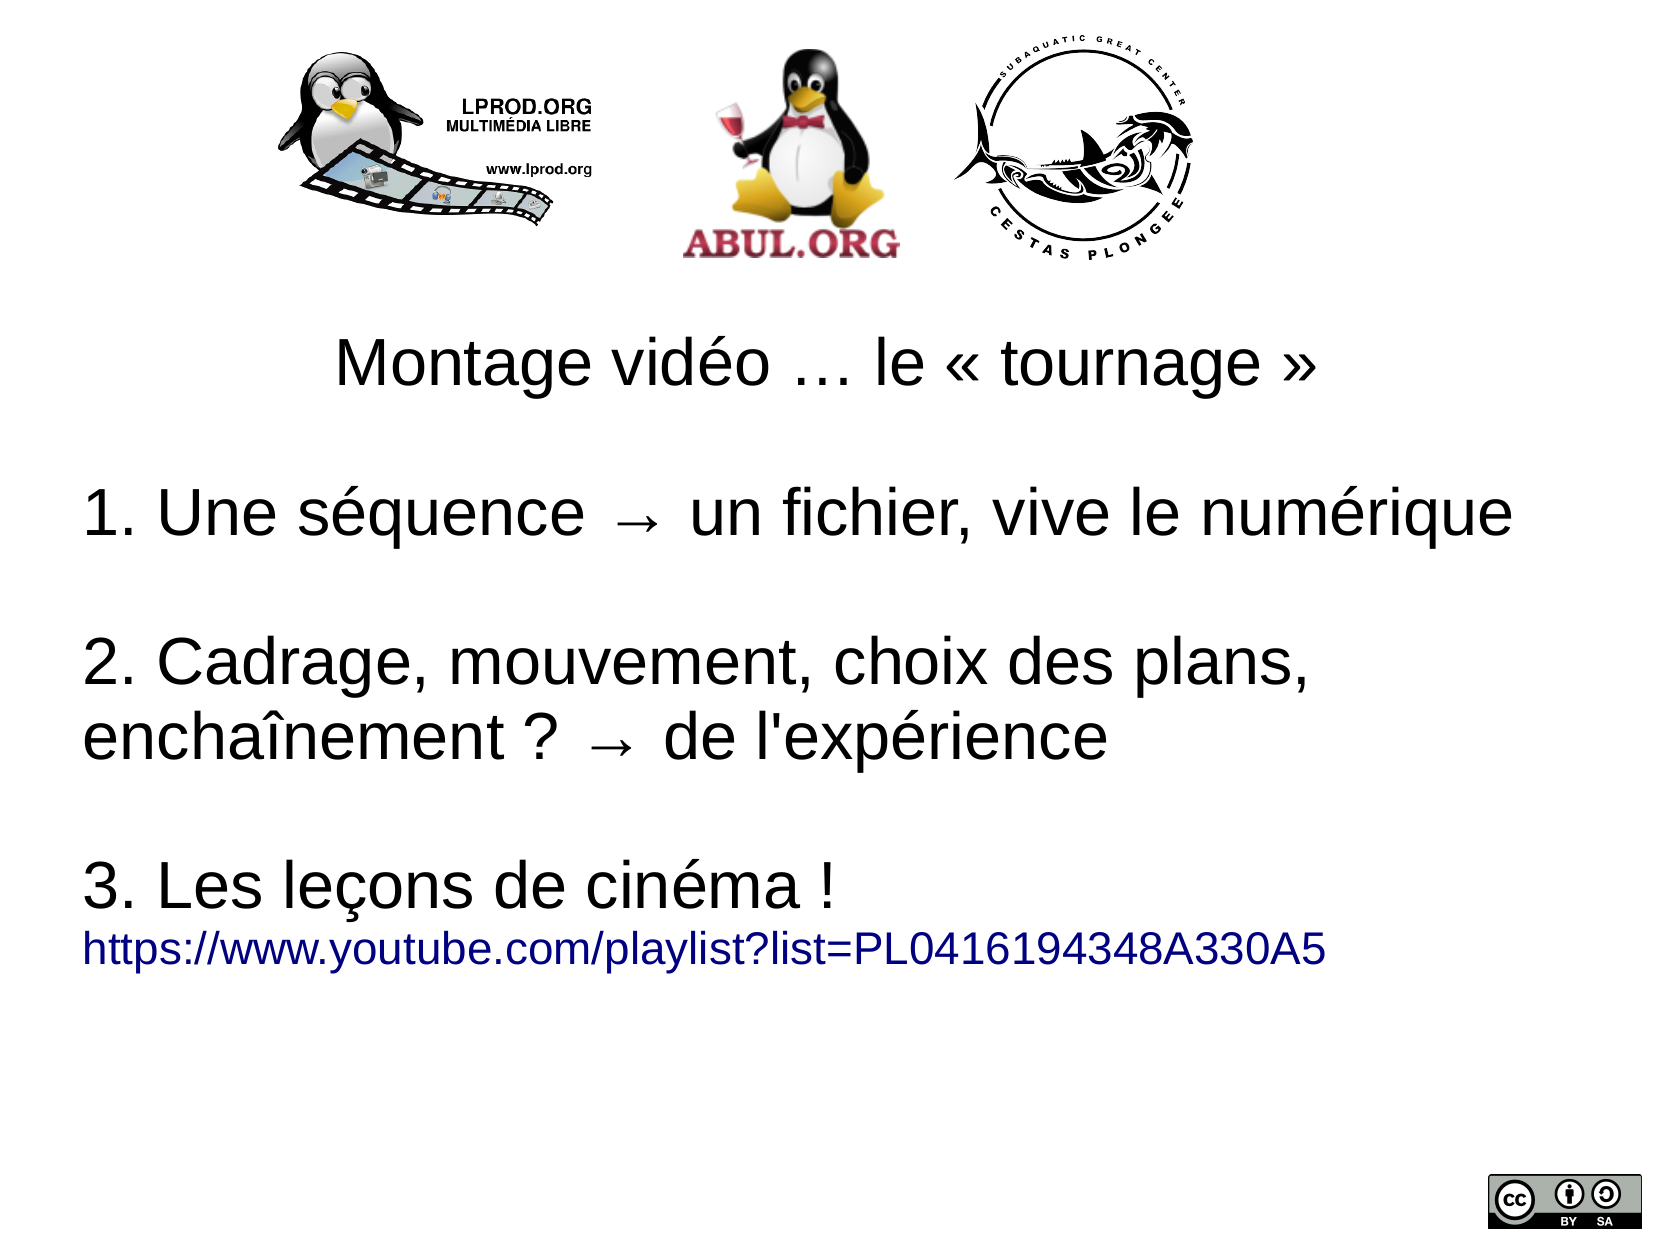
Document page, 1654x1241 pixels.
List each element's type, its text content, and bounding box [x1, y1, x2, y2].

picture [953, 35, 1193, 260]
picture [683, 49, 900, 258]
picture [1488, 1174, 1642, 1229]
subtitle Montage vidéo … le « tournage » 1. Une séquence → un fichier, vive le numérique 2. Cadrage, mouvement, choix des plans, enchaînement ? → de l'expérience 3. Les leçons de cinéma ! https://www.youtube.com/playlist?list=PL0416194348A330A5 [82, 290, 1571, 1010]
picture [276, 50, 603, 258]
